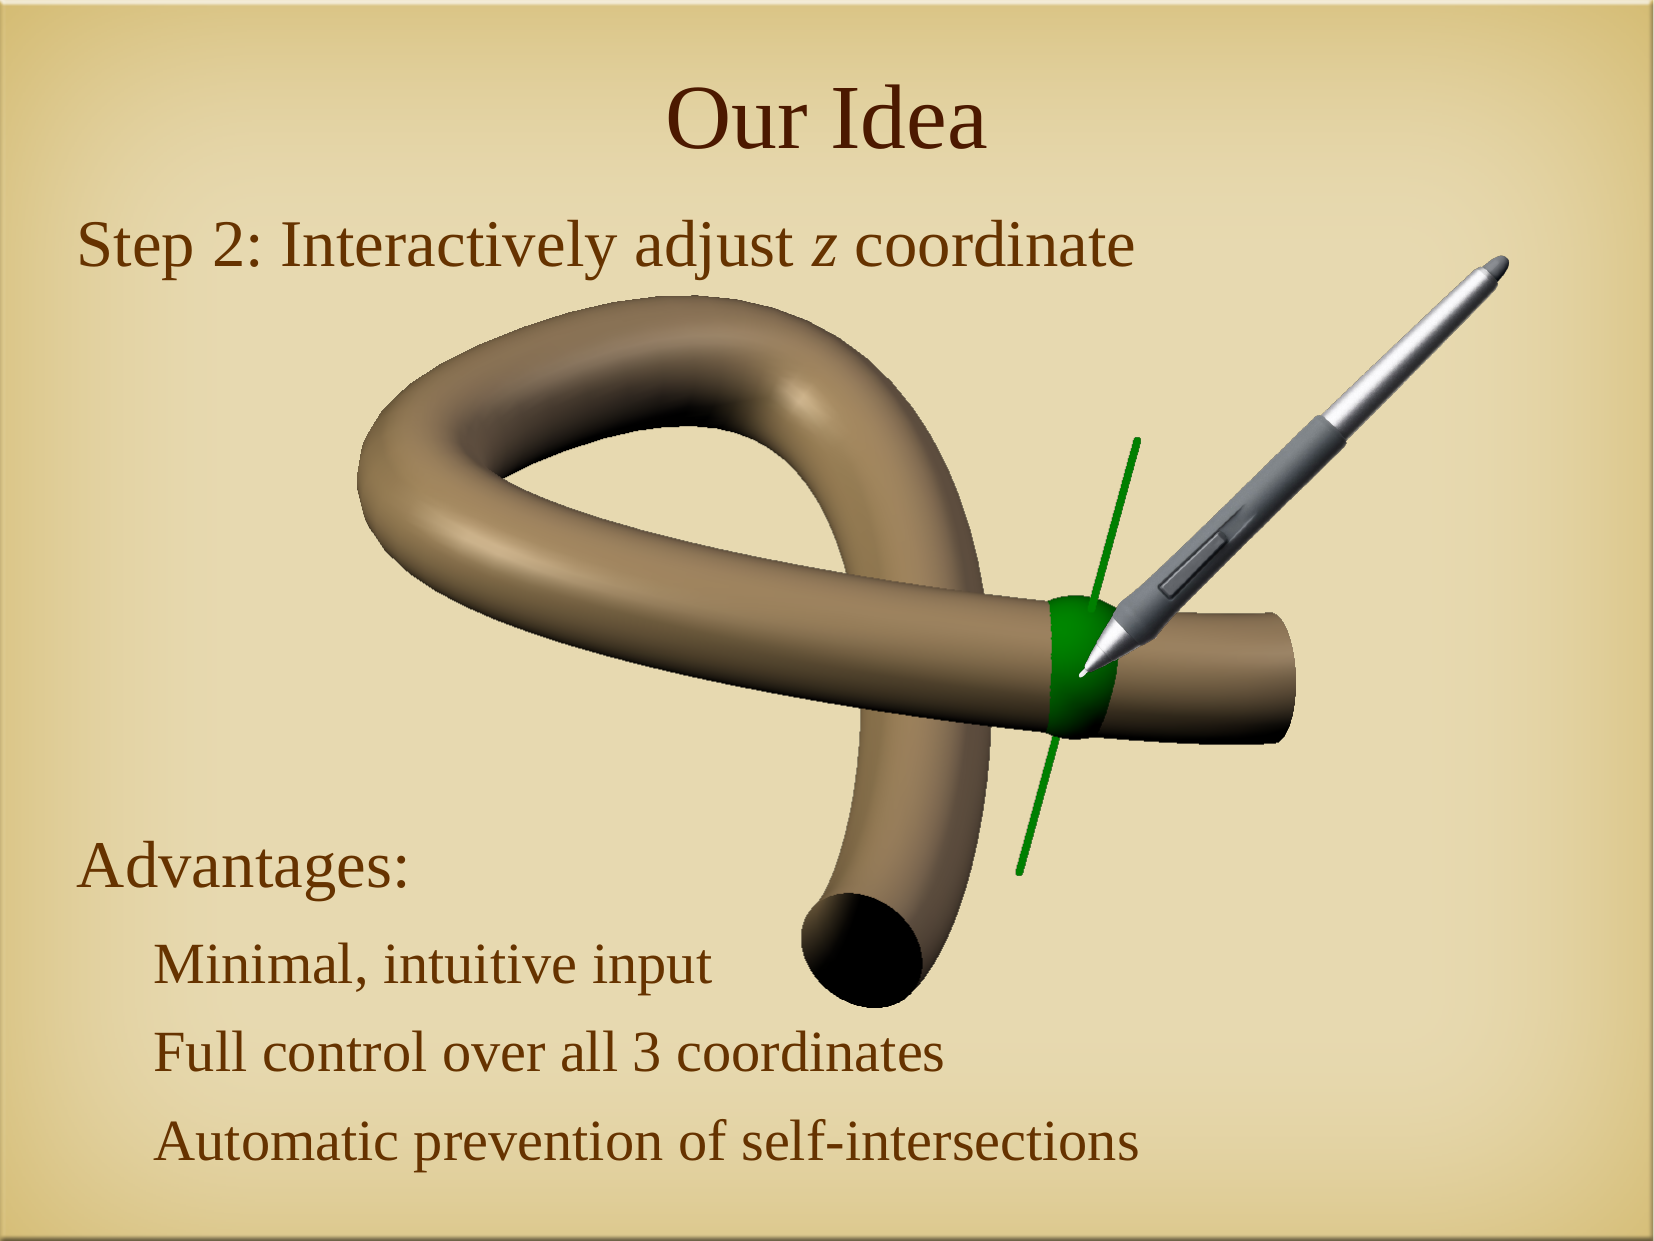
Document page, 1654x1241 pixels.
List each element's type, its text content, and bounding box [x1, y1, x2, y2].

picture [0, 0, 1654, 1241]
title Our Idea [59, 58, 1595, 178]
list Step 2: Interactively adjust z coordinate Advantages: Minimal, intuitive input Full control over all 3 coordinates Automatic prevention of self-intersections [59, 206, 1595, 1182]
